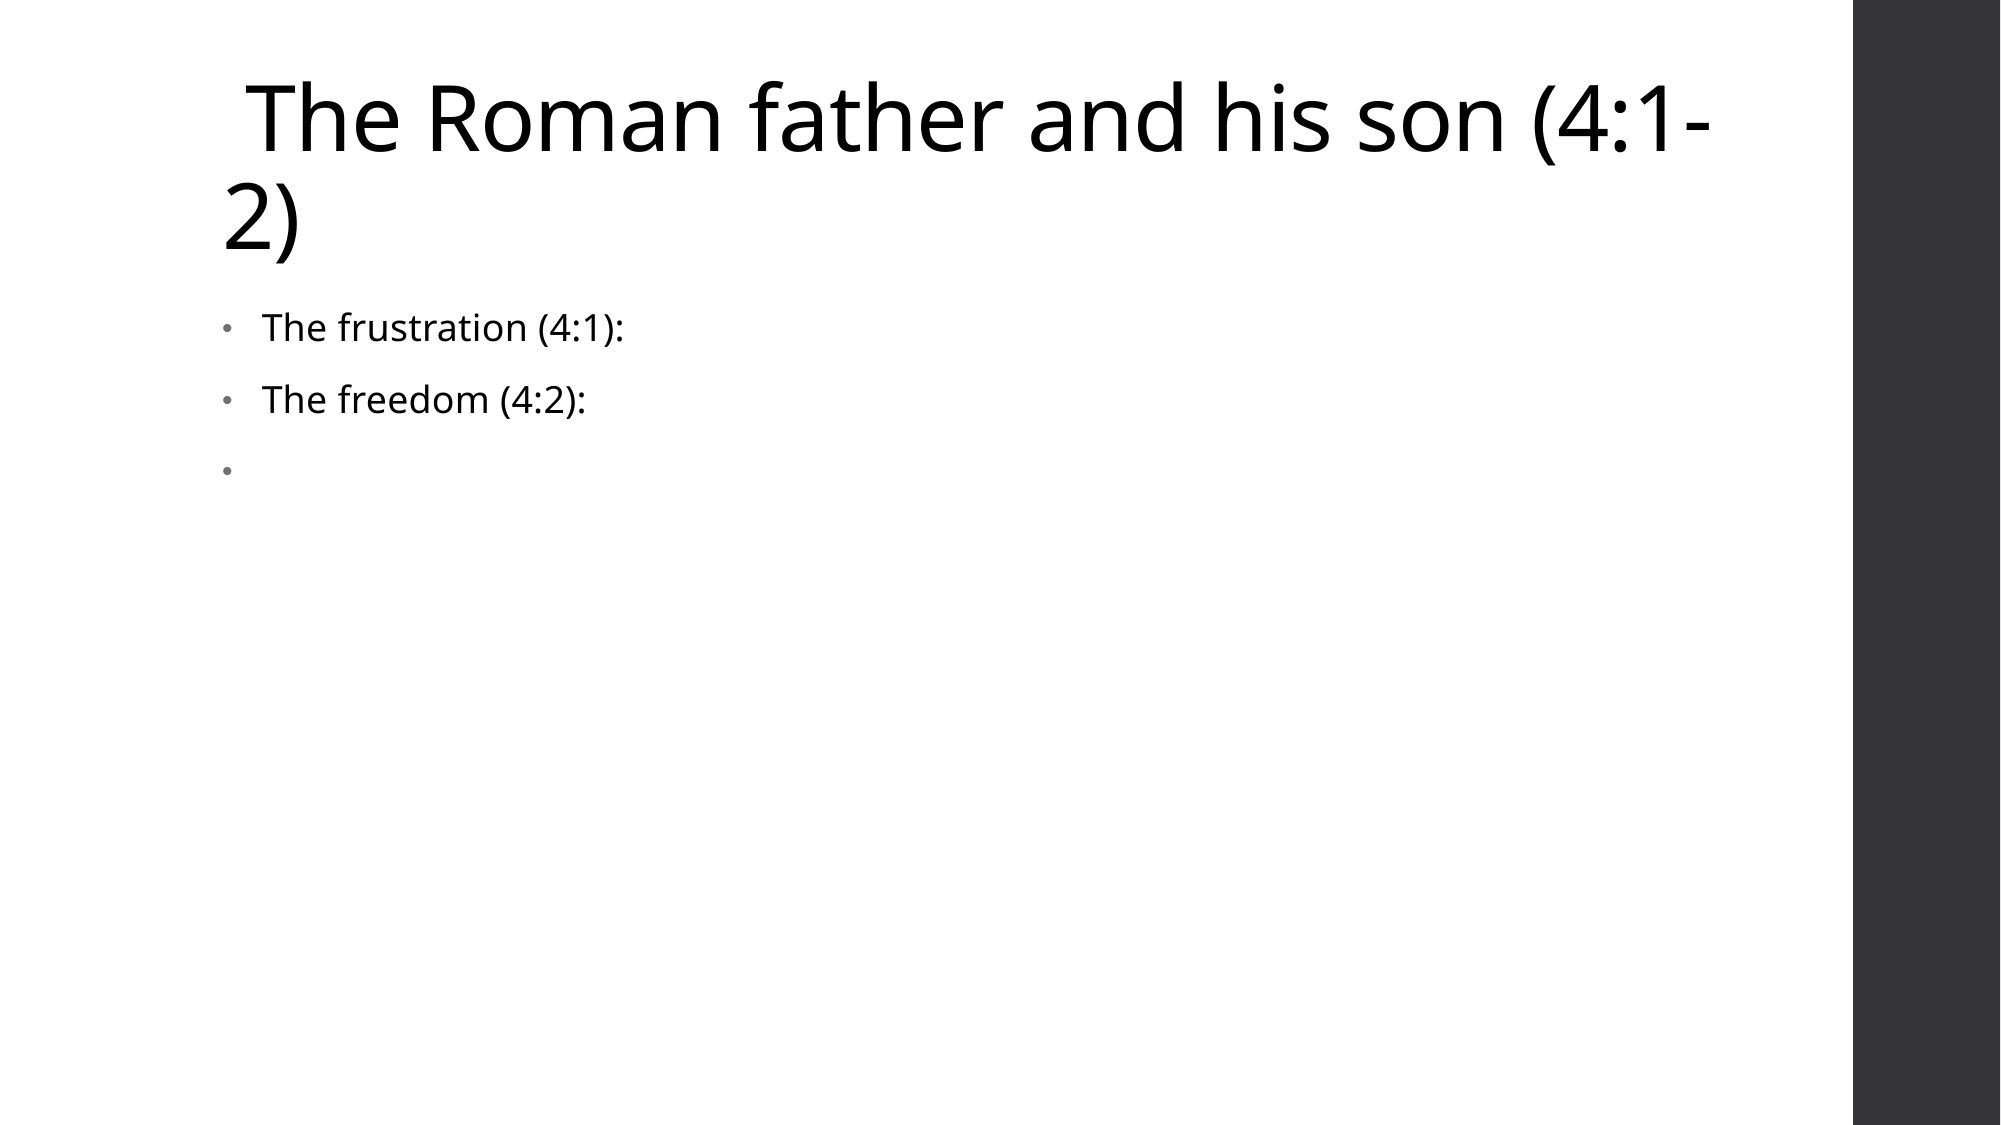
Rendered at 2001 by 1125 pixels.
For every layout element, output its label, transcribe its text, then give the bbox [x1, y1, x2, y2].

list The frustration (4:1): The freedom (4:2): [206, 299, 1617, 1014]
title The Roman father and his son (4:1-2) [206, 60, 1797, 278]
